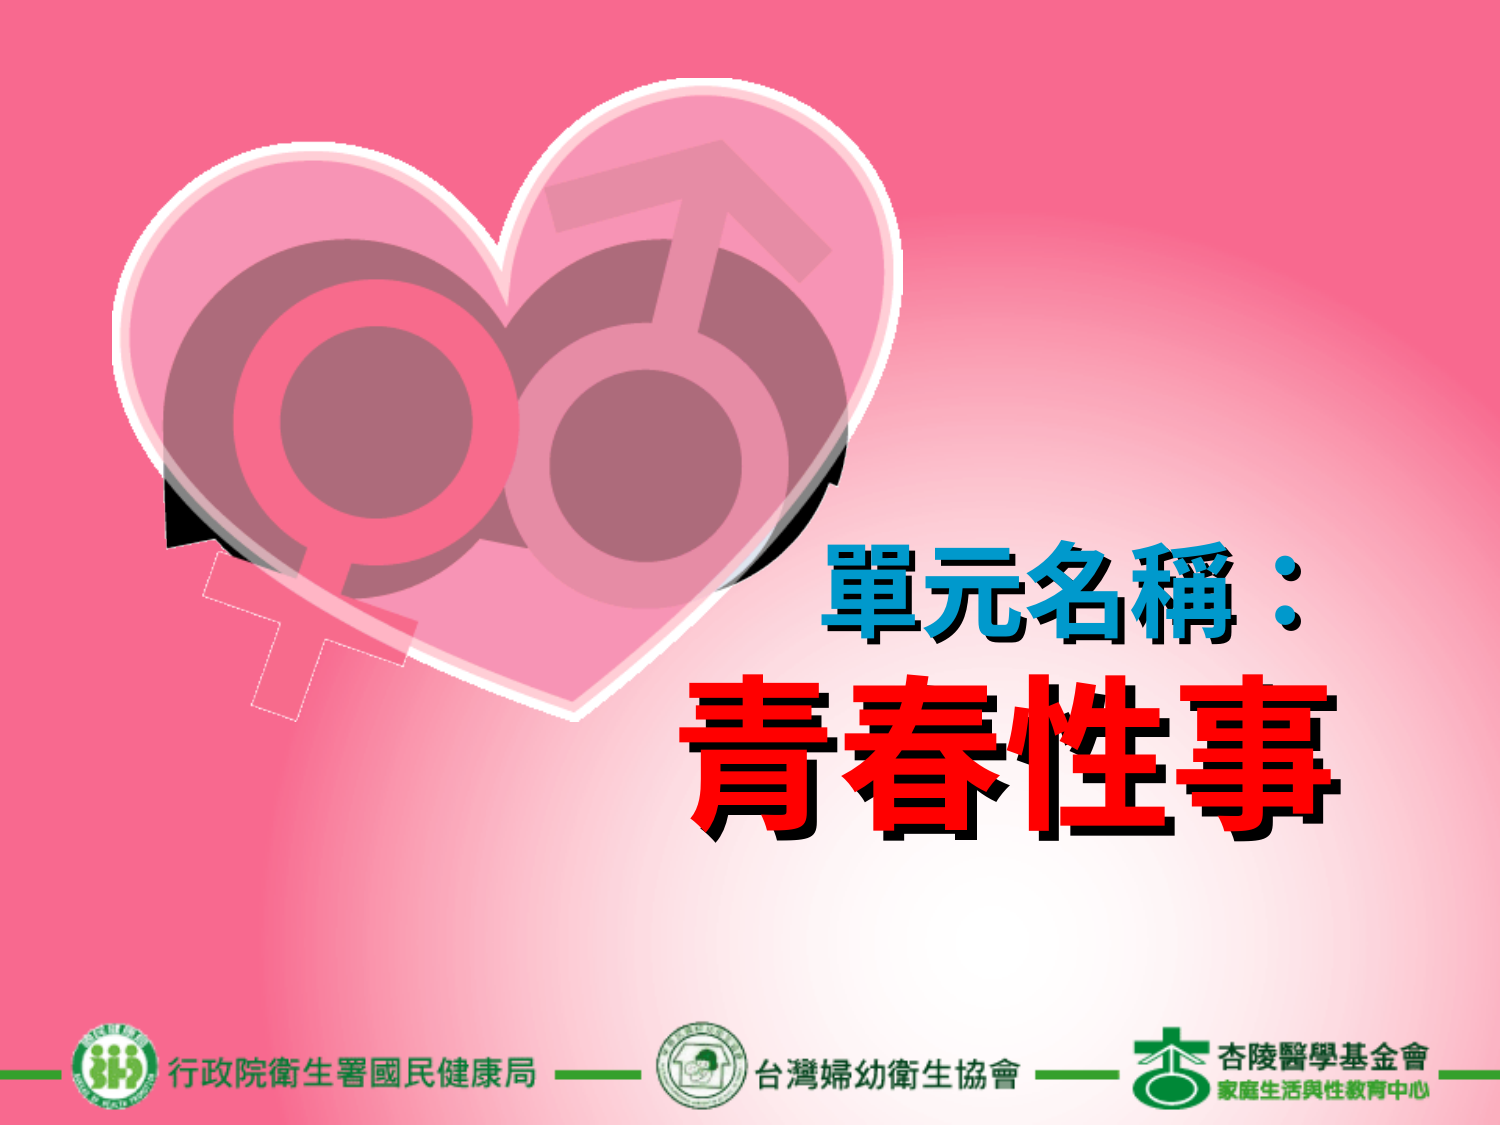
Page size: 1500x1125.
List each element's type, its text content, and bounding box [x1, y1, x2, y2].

text_box 單元名稱： 青春性事 [643, 515, 1353, 858]
picture [0, 0, 1500, 1125]
